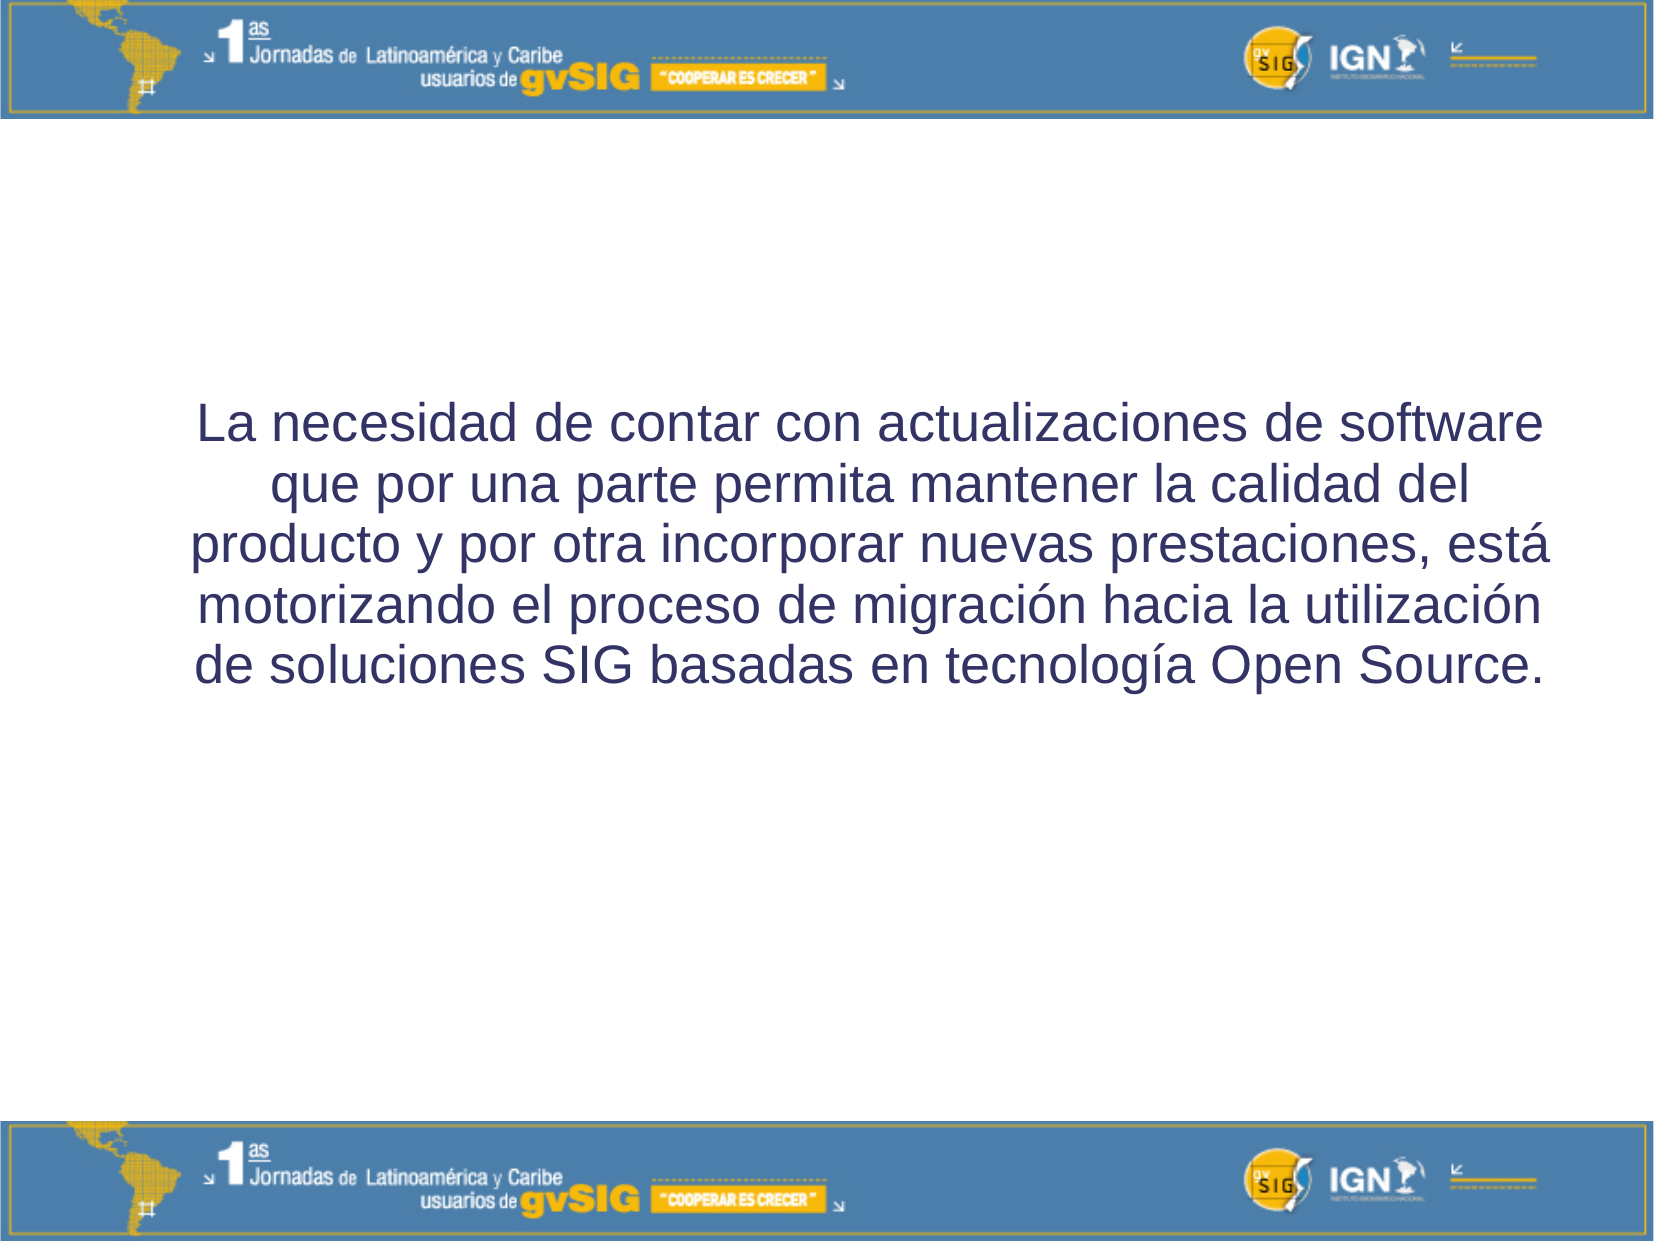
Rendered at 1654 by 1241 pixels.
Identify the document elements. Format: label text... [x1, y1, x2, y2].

picture [0, 0, 1654, 119]
text_box La necesidad de contar con actualizaciones de software que por una parte permita mantener la calidad del producto y por otra incorporar nuevas prestaciones, está motorizando el proceso de migración hacia la utilización de soluciones SIG basadas en tecnología Open Source. [177, 354, 1565, 916]
picture [0, 1121, 1654, 1241]
